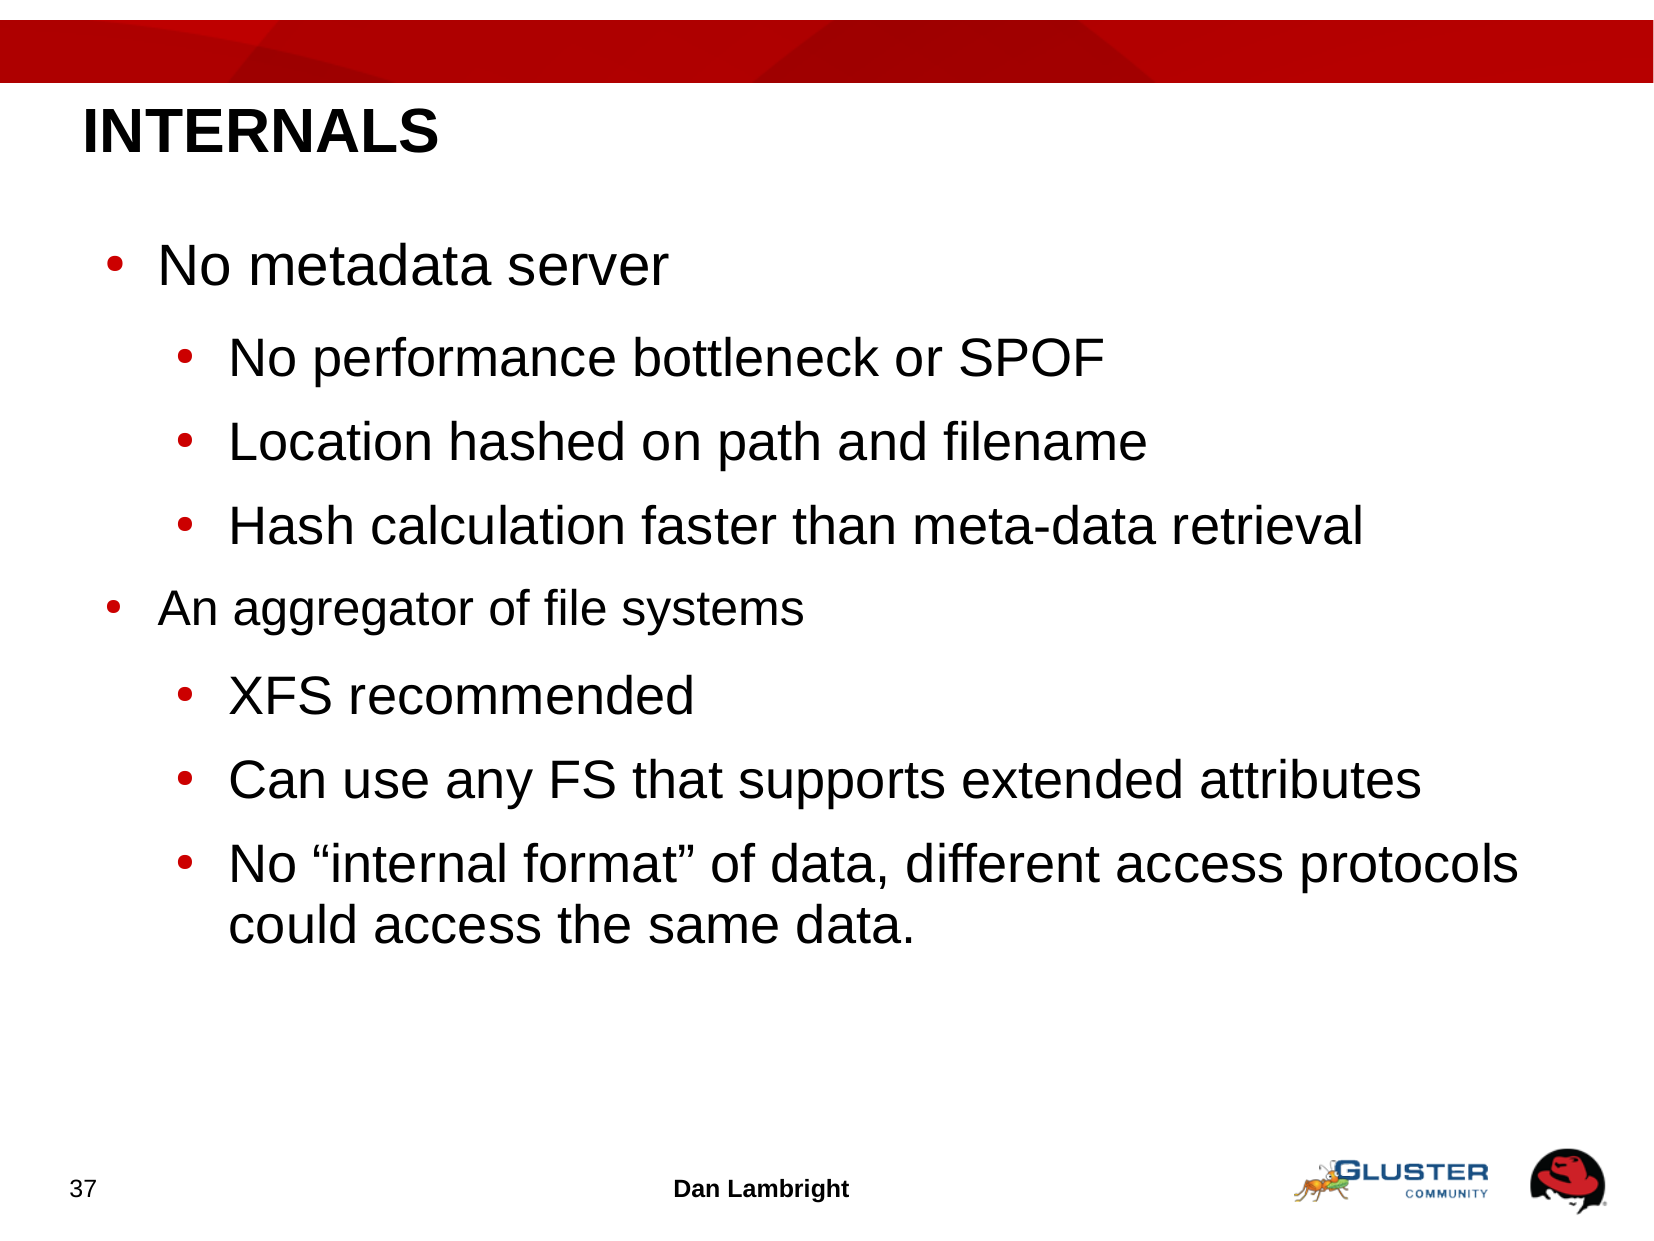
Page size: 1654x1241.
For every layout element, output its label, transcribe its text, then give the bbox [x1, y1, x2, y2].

picture [1529, 1146, 1613, 1224]
picture [1294, 1158, 1488, 1203]
title INTERNALS [82, 37, 1571, 226]
picture [0, 20, 1654, 83]
list No metadata server No performance bottleneck or SPOF Location hashed on path and filename Hash calculation faster than meta-data retrieval An aggregator of file systems XFS recommended Can use any FS that supports extended attributes No “internal format” of data, different access protocols could access the same data. [86, 232, 1576, 1027]
